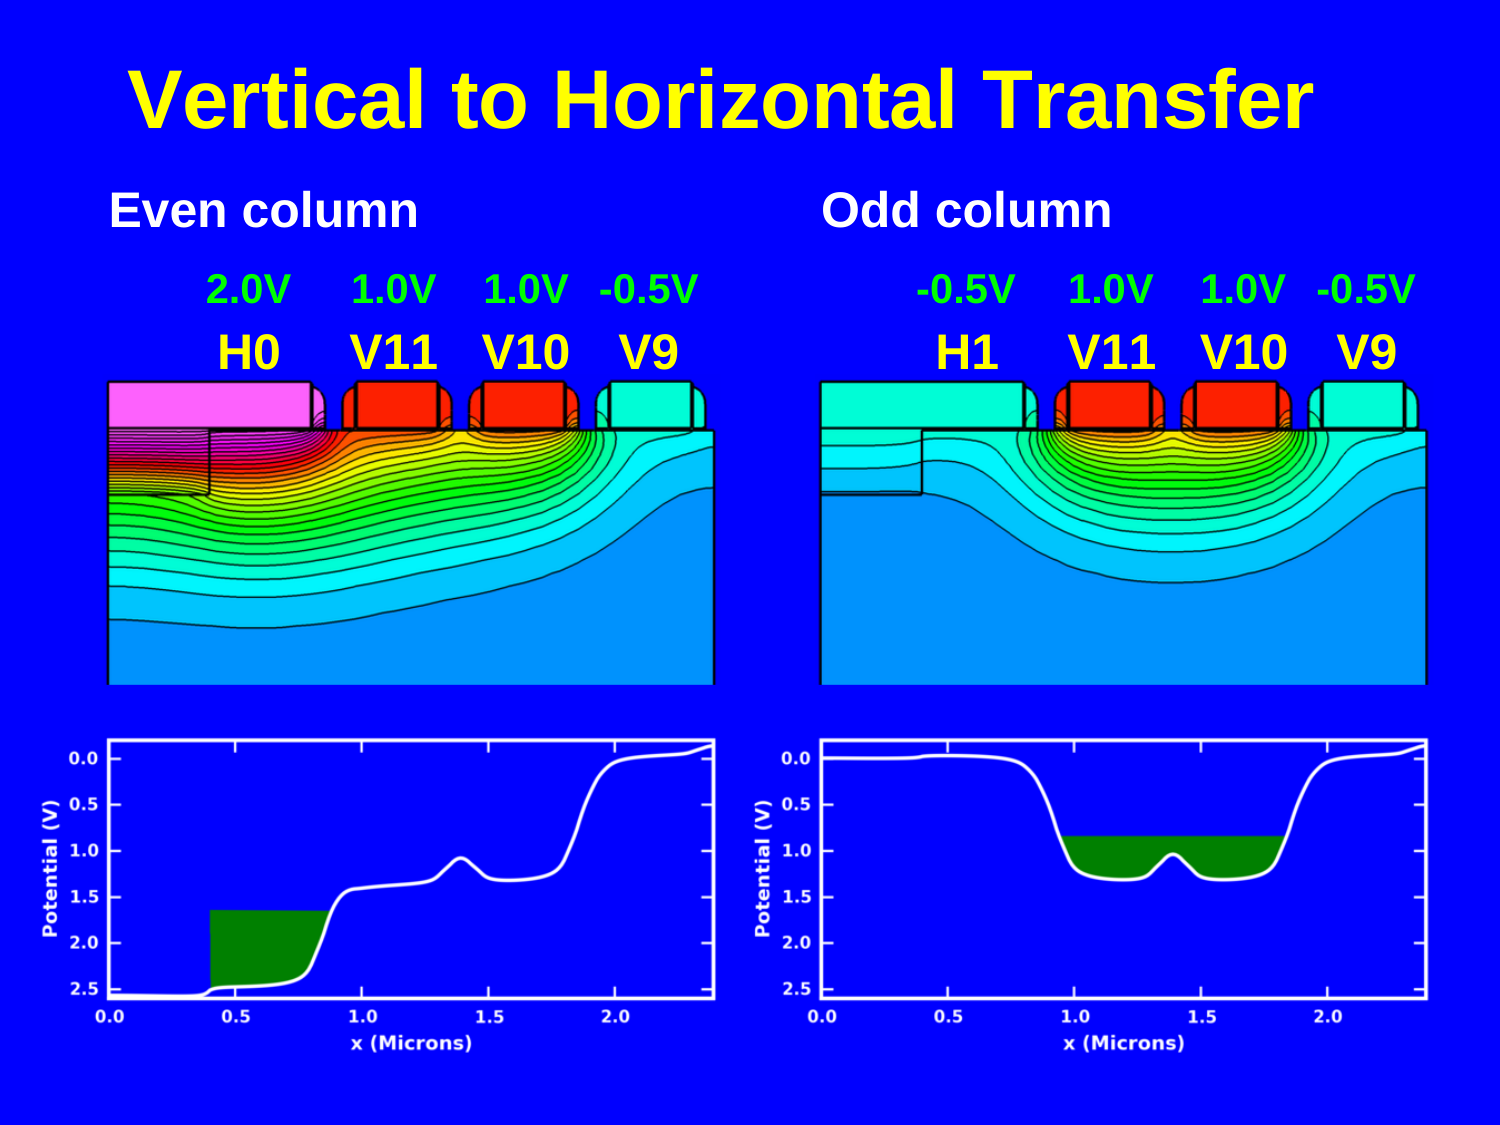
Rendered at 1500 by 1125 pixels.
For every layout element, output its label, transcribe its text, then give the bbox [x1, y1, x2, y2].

title Vertical to Horizontal Transfer [112, 37, 1388, 163]
picture [37, 374, 1462, 1056]
text_box V11 [1052, 316, 1172, 389]
text_box V9 [603, 321, 695, 389]
text_box -0.5V [901, 258, 1031, 321]
text_box V9 [1321, 321, 1413, 389]
text_box -0.5V [584, 258, 714, 321]
text_box 1.0V [1185, 258, 1301, 321]
text_box V10 [466, 316, 586, 389]
text_box H1 [920, 321, 1014, 389]
text_box 1.0V [336, 258, 452, 321]
text_box V11 [334, 316, 453, 389]
text_box 1.0V [1053, 258, 1169, 321]
text_box H0 [202, 321, 296, 389]
text_box V10 [1185, 321, 1304, 389]
text_box Even column [93, 174, 435, 247]
text_box Odd column [806, 174, 1128, 247]
text_box -0.5V [1301, 258, 1431, 321]
text_box 2.0V [191, 258, 307, 321]
text_box 1.0V [468, 258, 584, 321]
